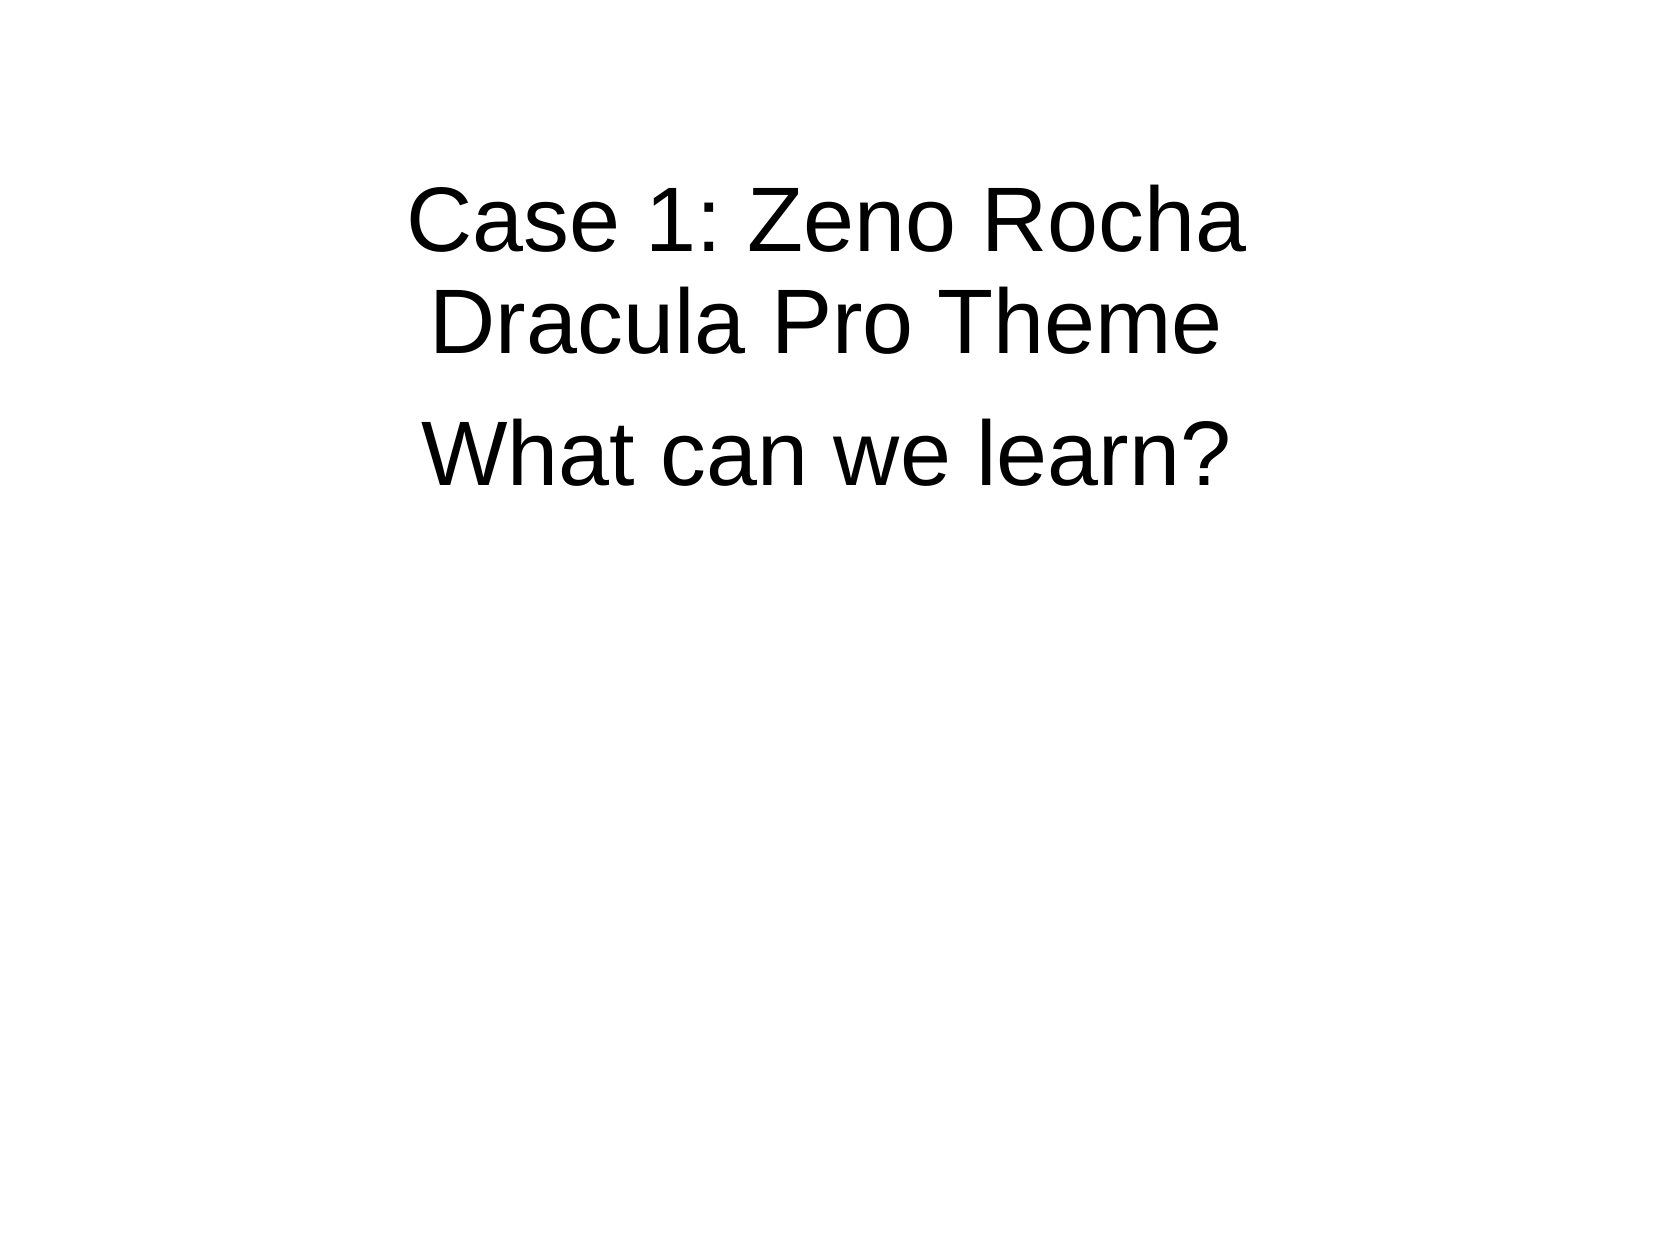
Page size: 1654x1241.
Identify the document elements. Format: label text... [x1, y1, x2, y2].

title Case 1: Zeno Rocha Dracula Pro Theme [82, 167, 1571, 375]
title What can we learn? [82, 402, 1571, 1121]
